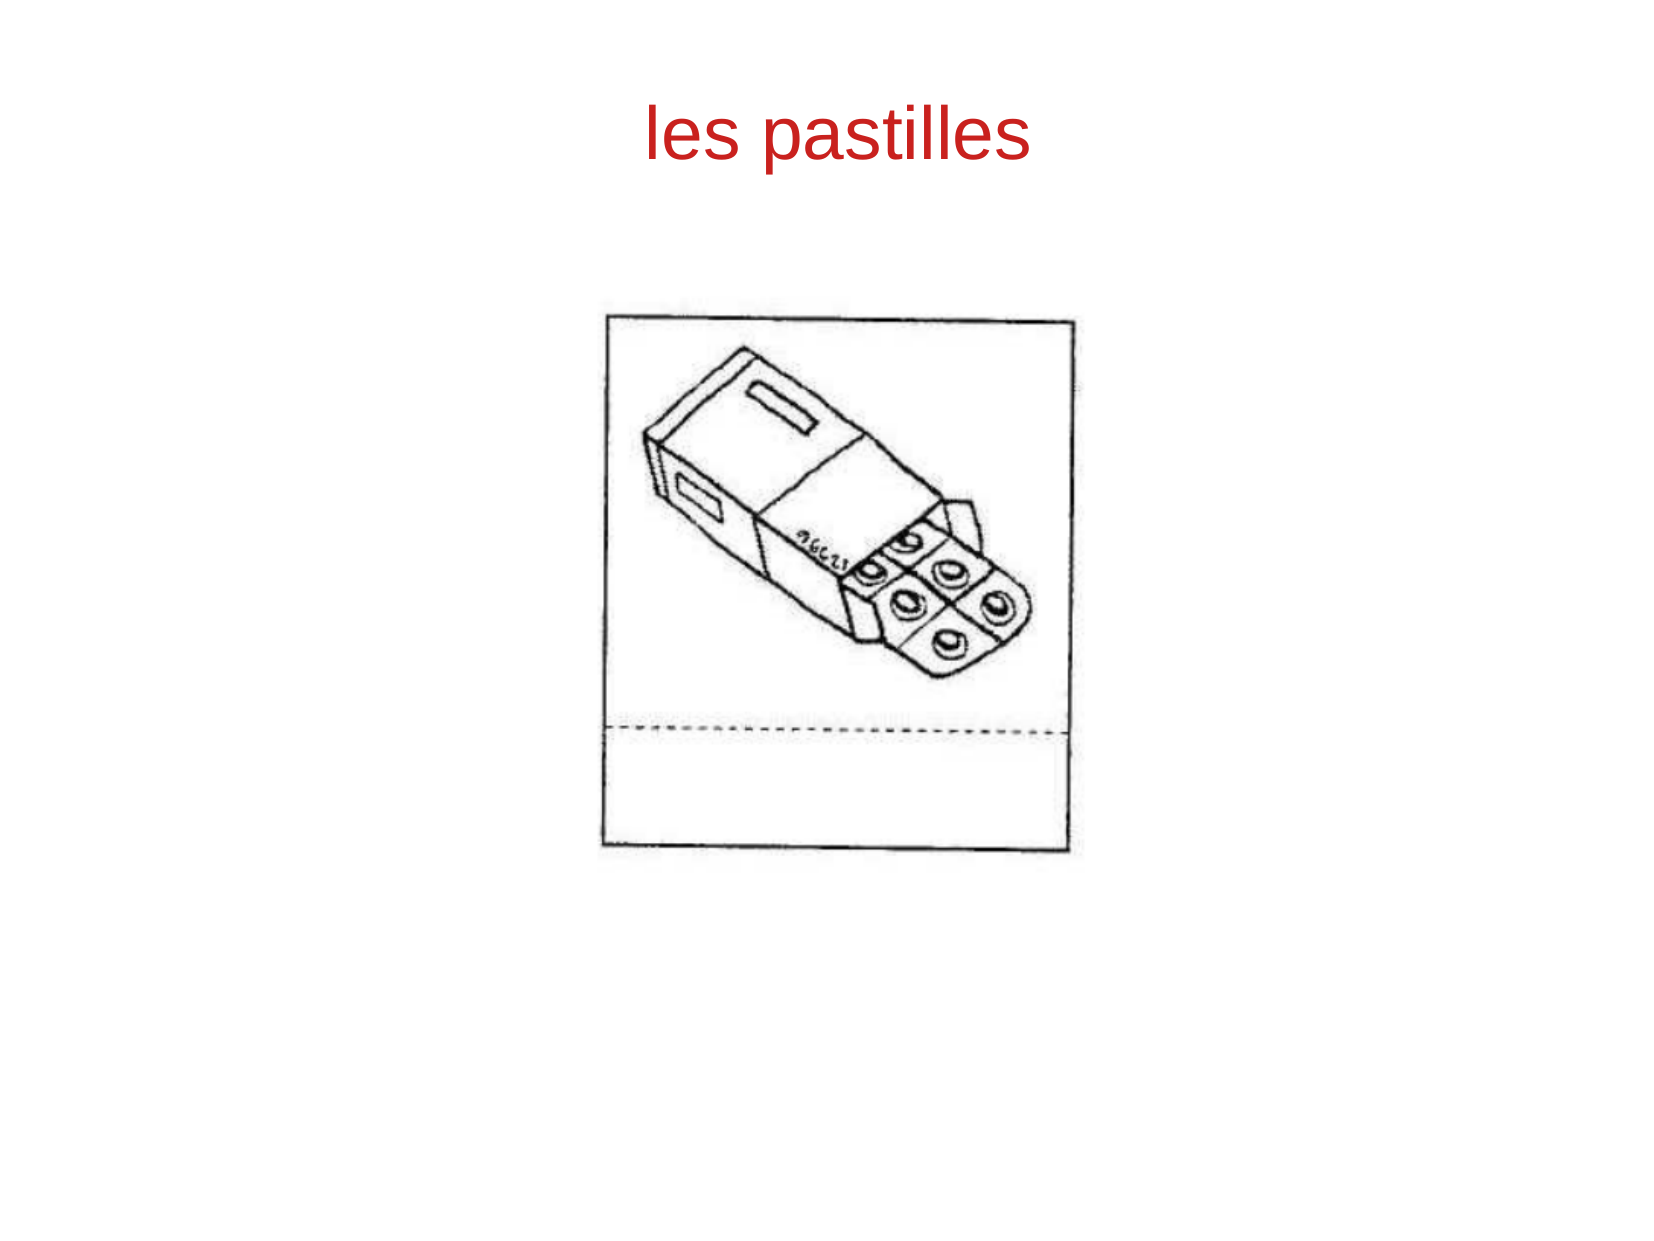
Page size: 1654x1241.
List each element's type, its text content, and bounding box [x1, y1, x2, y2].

text_box les pastilles [389, 58, 1288, 201]
picture [581, 291, 1094, 873]
